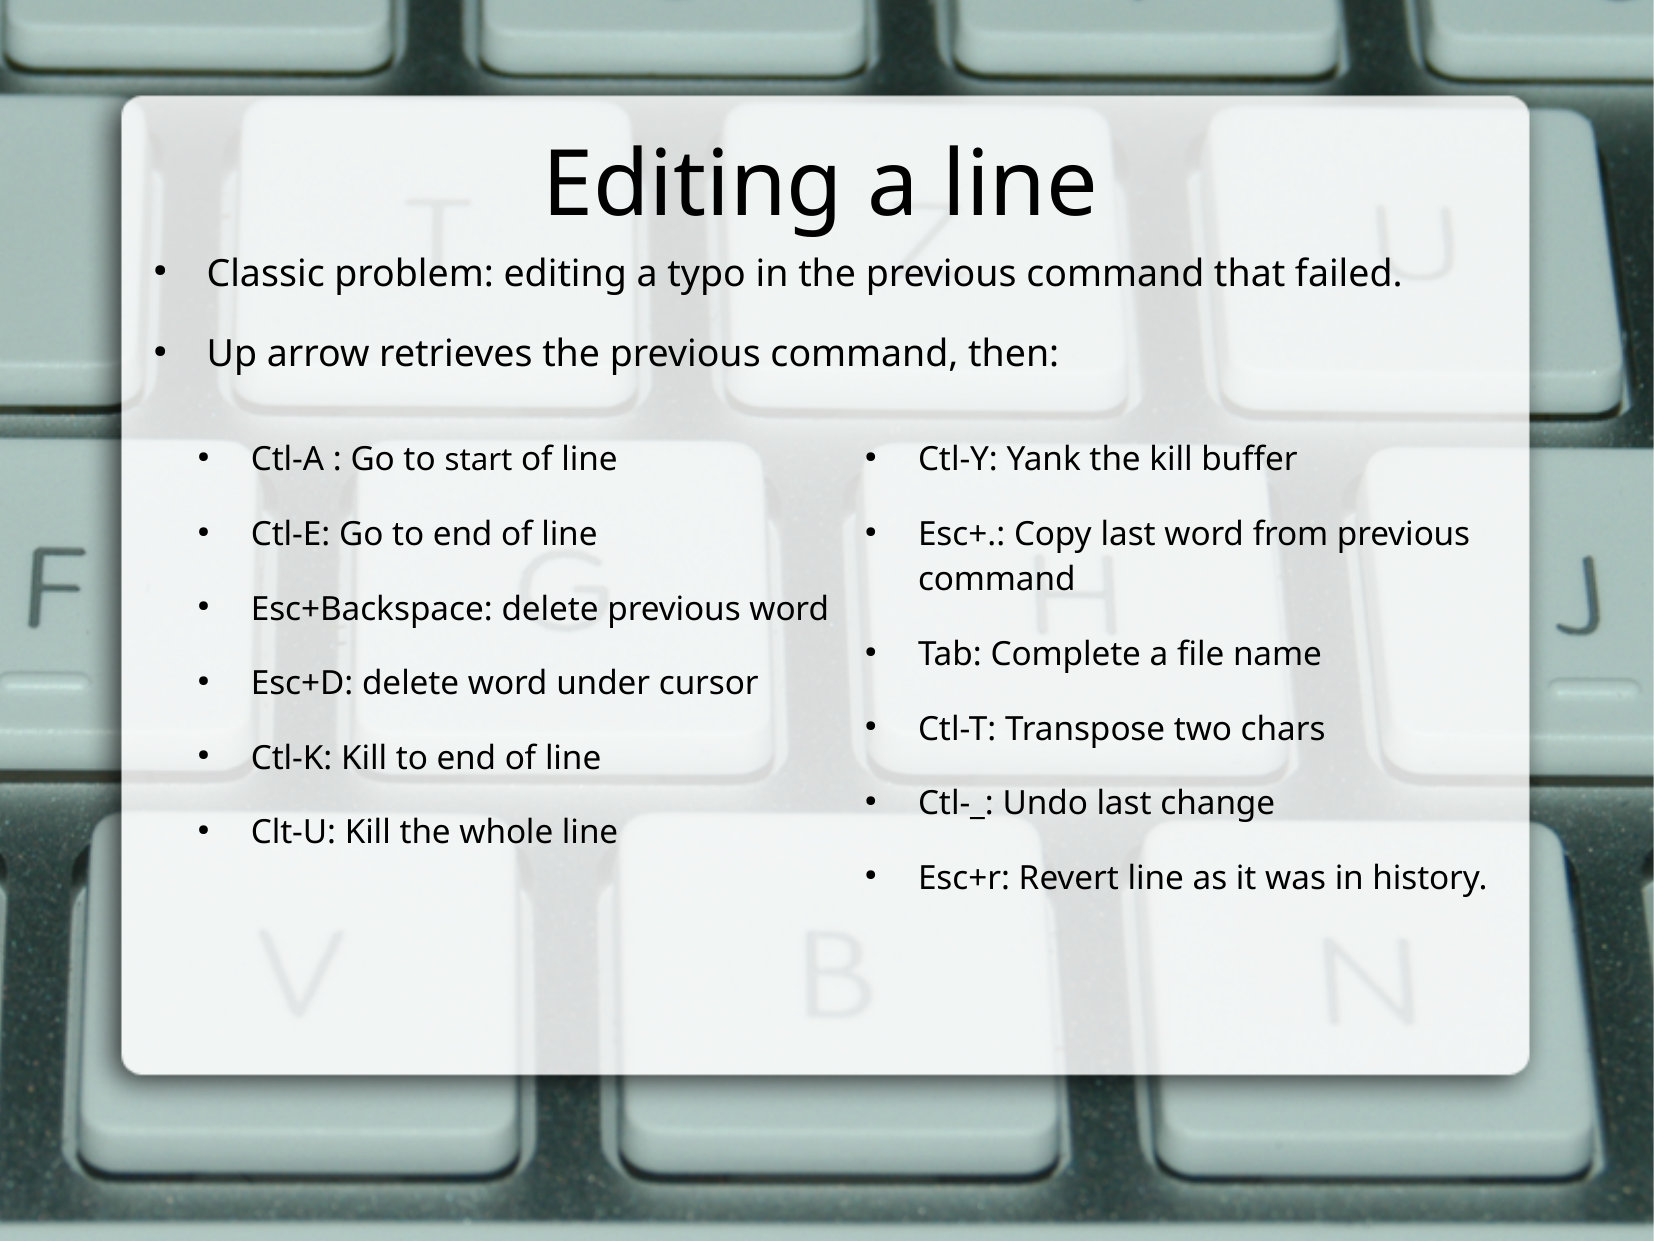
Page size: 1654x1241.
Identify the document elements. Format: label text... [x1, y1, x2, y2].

list Classic problem: editing a typo in the previous command that failed. Up arrow retrieves the previous command, then: [135, 246, 1495, 421]
list Ctl-Y: Yank the kill buffer Esc+.: Copy last word from previous command Tab: Complete a file name Ctl-T: Transpose two chars Ctl-_: Undo last change Esc+r: Revert line as it was in history. [847, 435, 1508, 1216]
title Editing a line [135, 76, 1506, 284]
list Ctl-A : Go to start of line Ctl-E: Go to end of line Esc+Backspace: delete previous word Esc+D: delete word under cursor Ctl-K: Kill to end of line Clt-U: Kill the whole line [180, 435, 841, 1216]
picture [0, 0, 1654, 1241]
